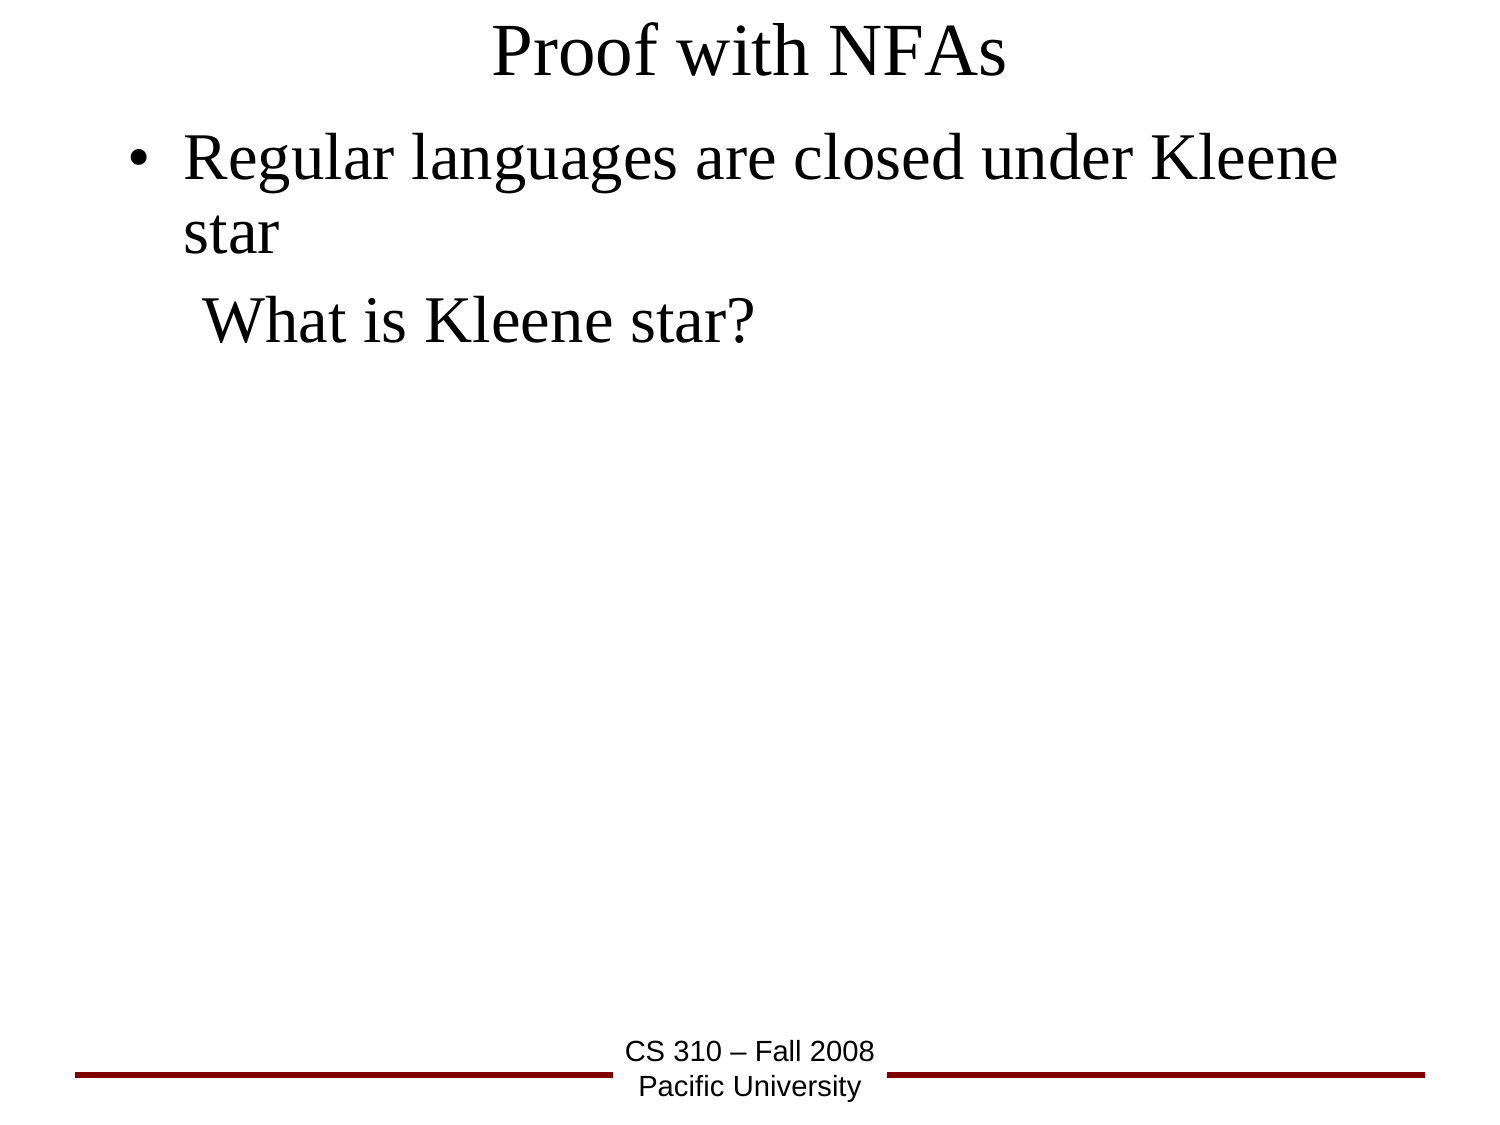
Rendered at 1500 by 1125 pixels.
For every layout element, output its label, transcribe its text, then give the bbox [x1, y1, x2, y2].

title Proof with NFAs [112, 0, 1388, 103]
list Regular languages are closed under Kleene star What is Kleene star? [112, 112, 1388, 1001]
